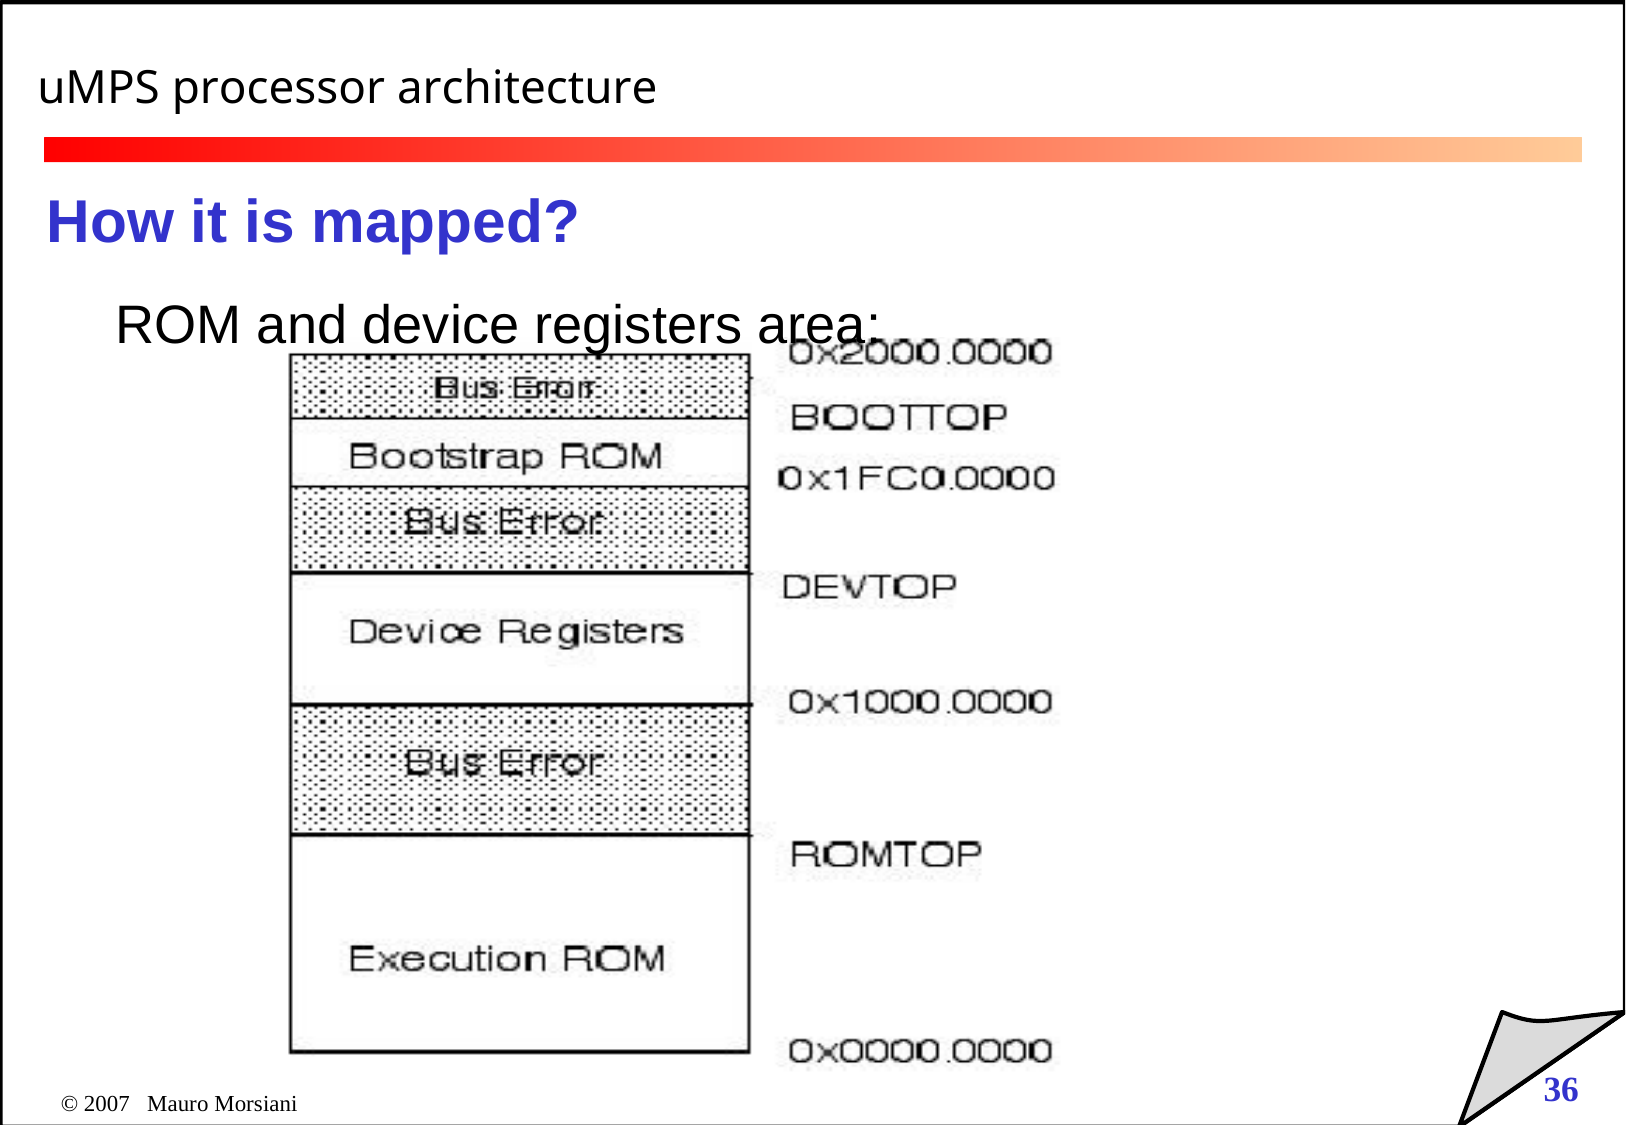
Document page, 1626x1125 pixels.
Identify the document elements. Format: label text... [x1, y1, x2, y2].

picture [276, 713, 1086, 1078]
list How it is mapped? ROM and device registers area: [46, 187, 1549, 713]
title uMPS processor architecture [37, 44, 1587, 130]
